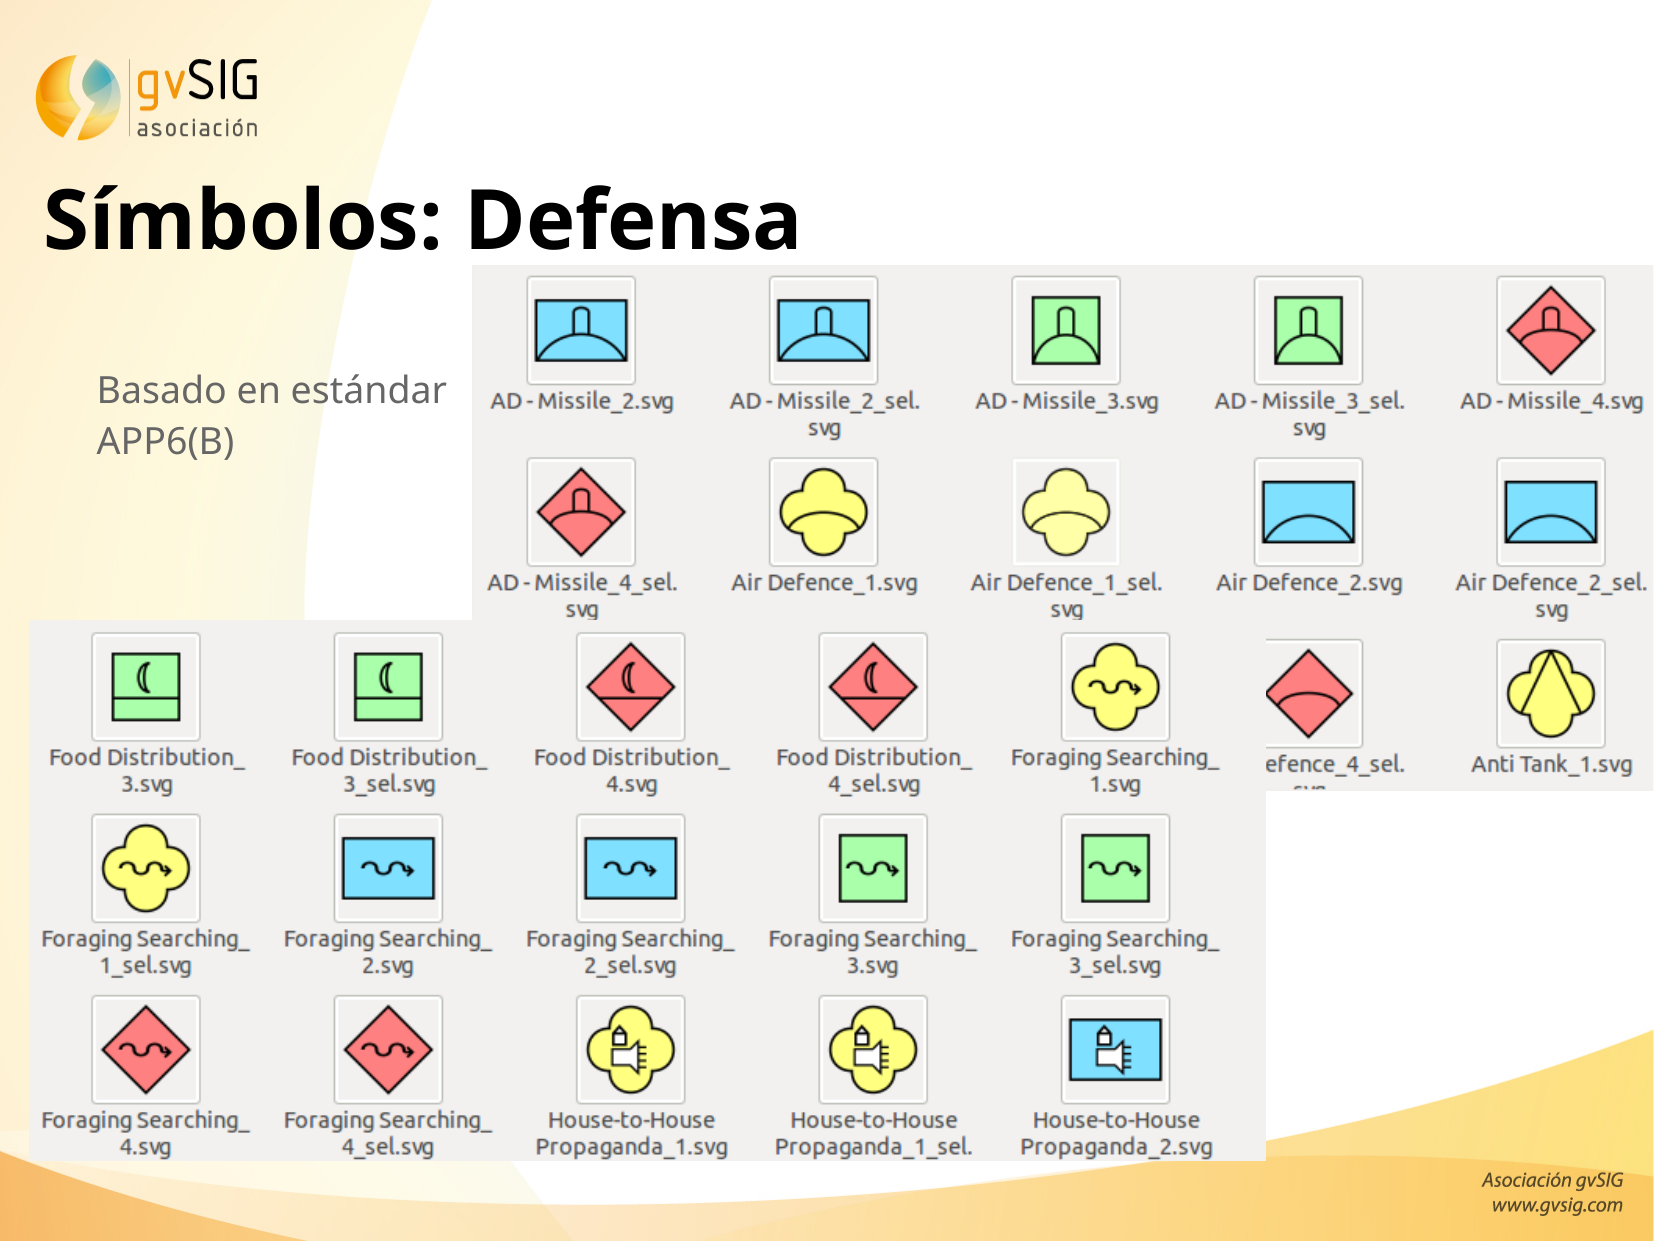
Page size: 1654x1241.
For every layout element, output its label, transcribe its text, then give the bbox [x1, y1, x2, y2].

text_box Basado en estándar APP6(B) [81, 356, 472, 456]
title Símbolos: Defensa [43, 170, 1531, 265]
picture [0, 0, 1654, 1241]
